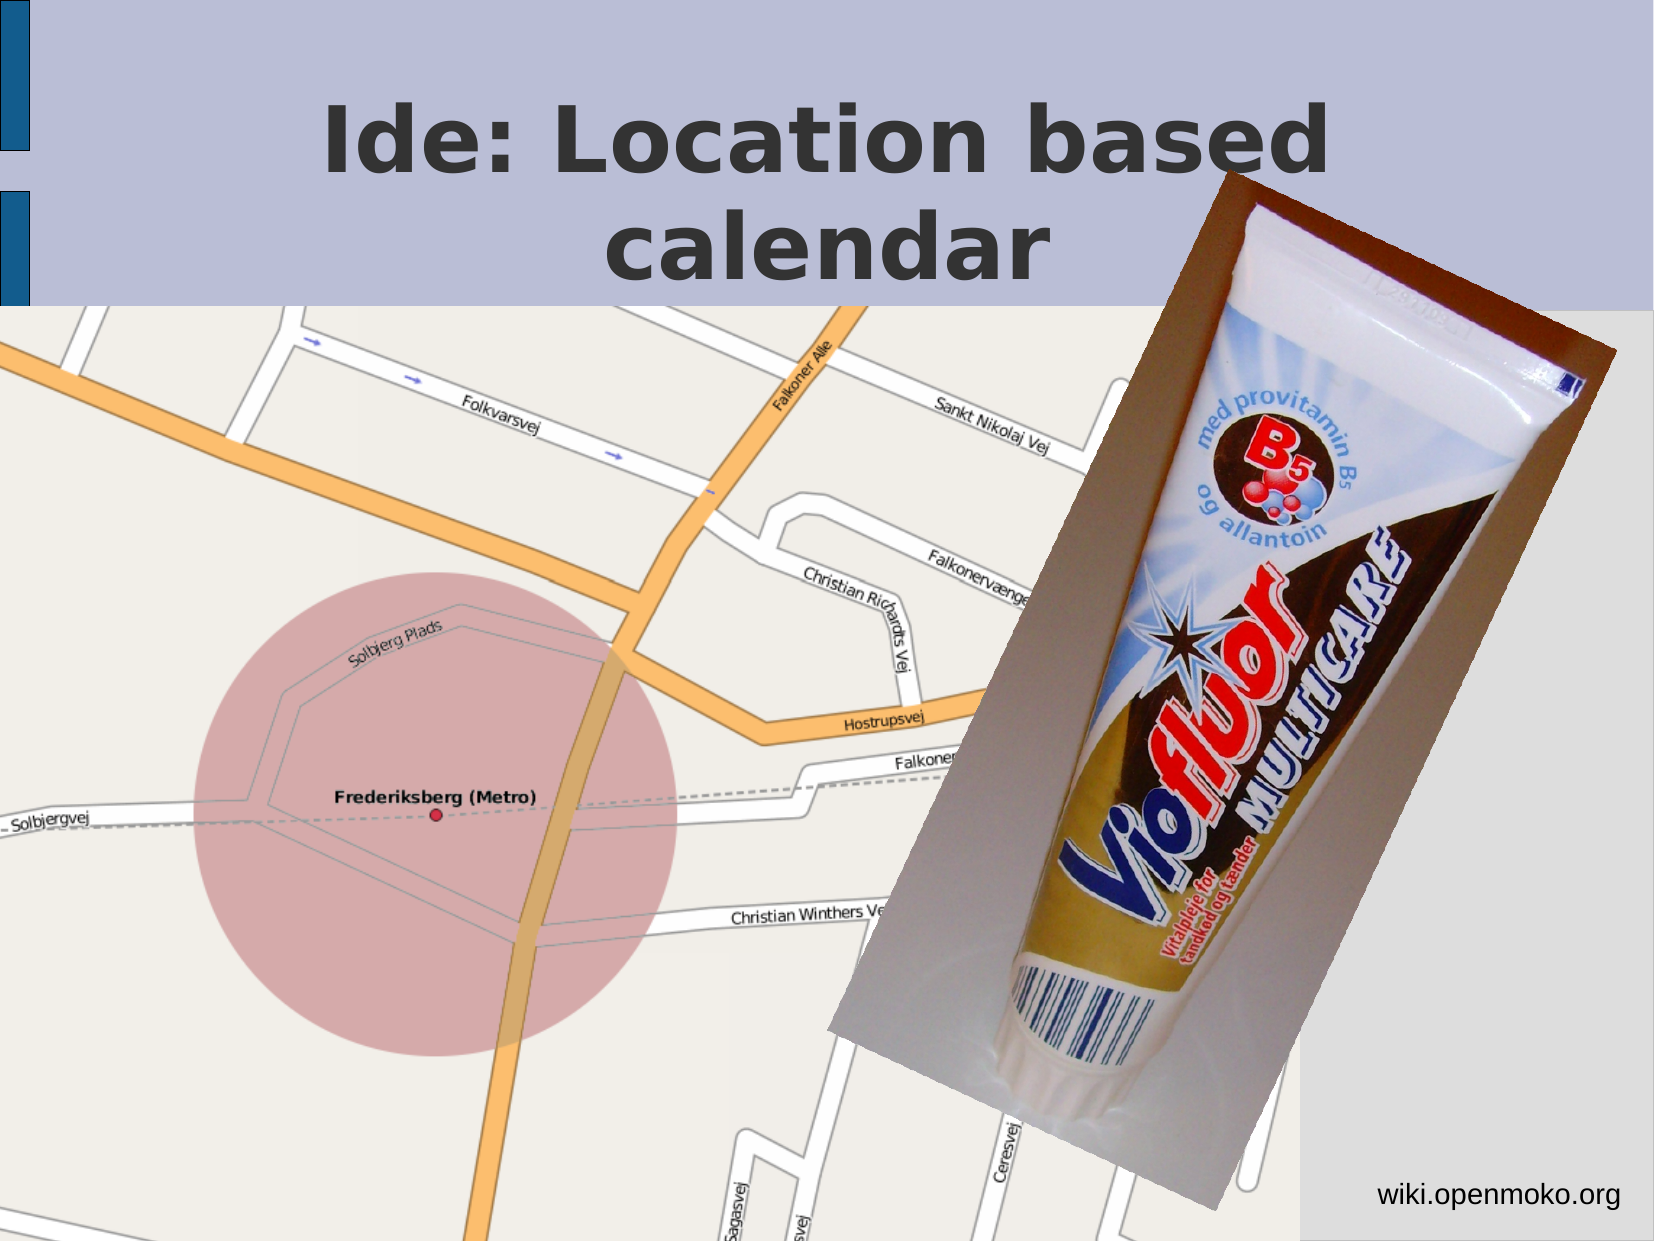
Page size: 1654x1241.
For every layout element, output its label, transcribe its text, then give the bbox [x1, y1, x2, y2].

title Ide: Location based calendar [121, 87, 1534, 302]
picture [0, 168, 1617, 1241]
